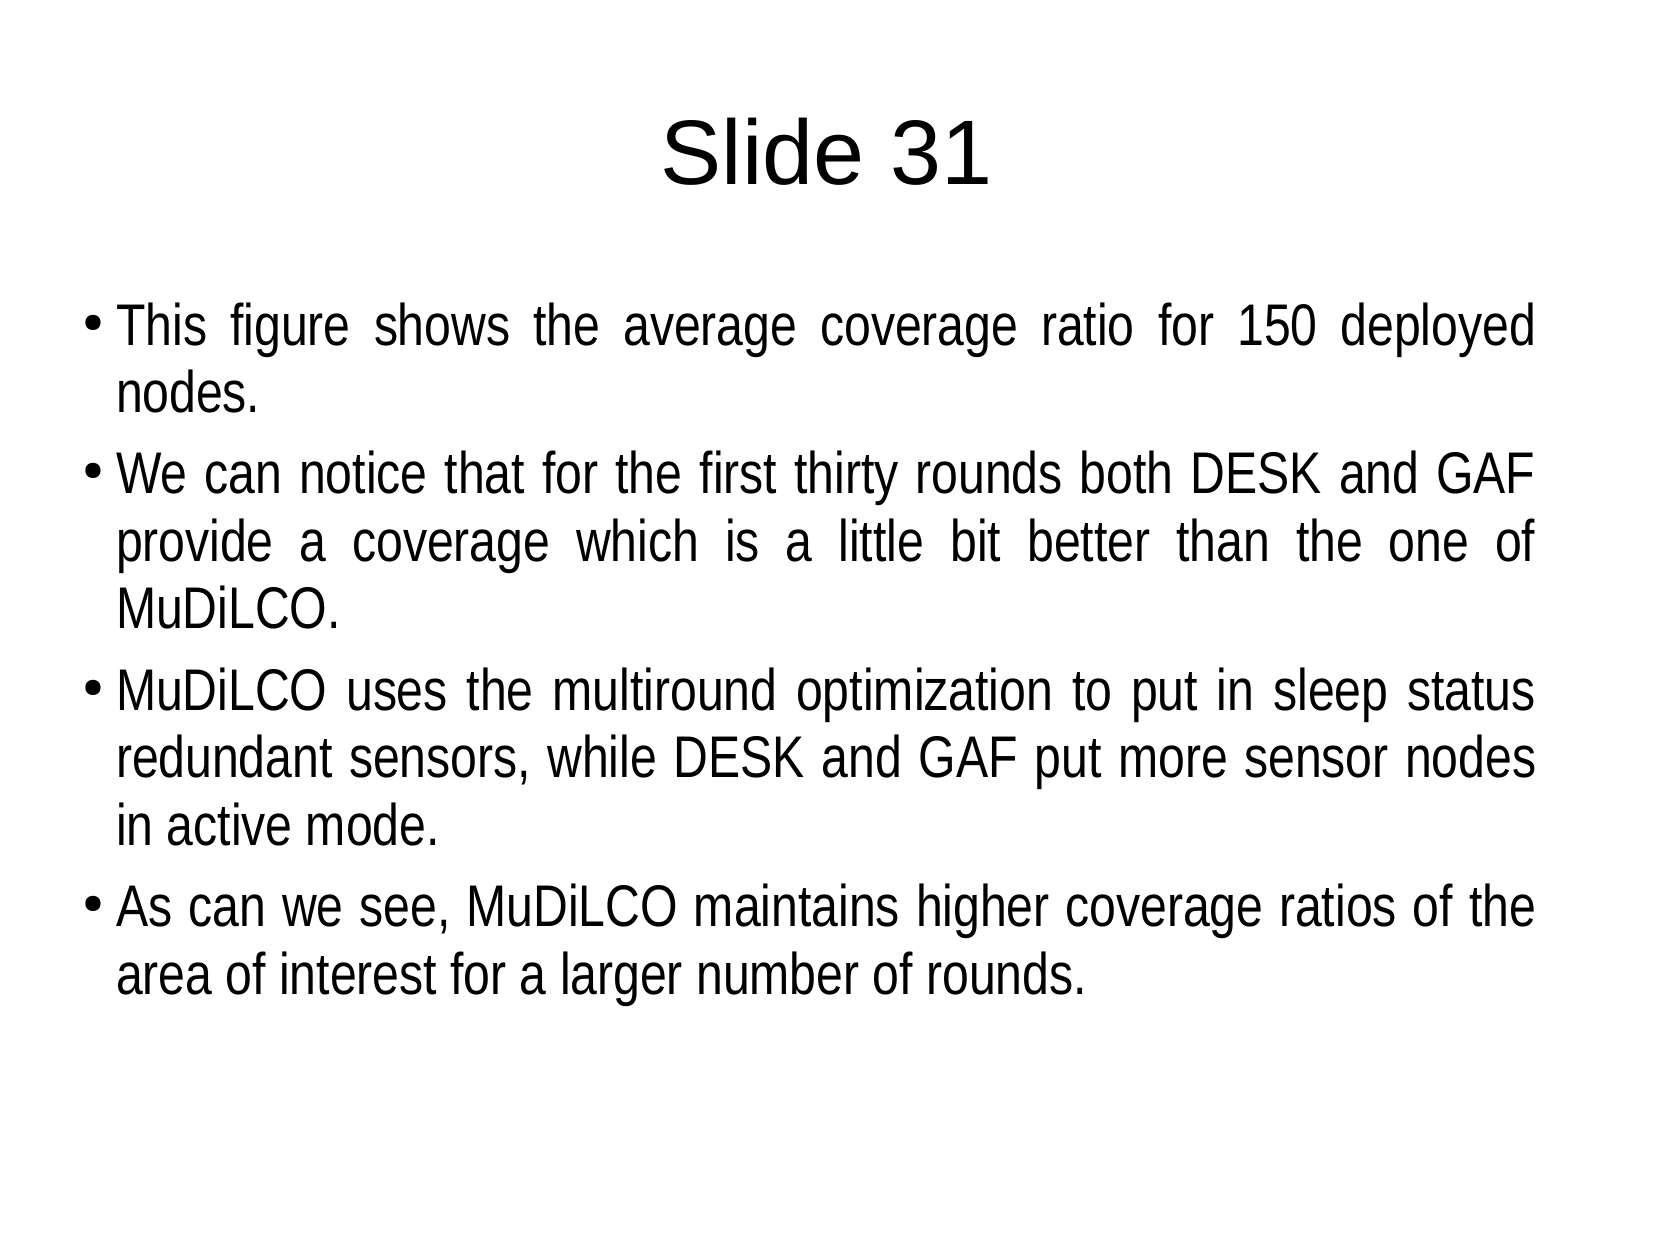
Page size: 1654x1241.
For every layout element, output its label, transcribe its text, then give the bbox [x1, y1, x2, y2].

title Slide 31 [82, 49, 1571, 257]
list This figure shows the average coverage ratio for 150 deployed nodes. We can notice that for the first thirty rounds both DESK and GAF provide a coverage which is a little bit better than the one of MuDiLCO. MuDiLCO uses the multiround optimization to put in sleep status redundant sensors, while DESK and GAF put more sensor nodes in active mode. As can we see, MuDiLCO maintains higher coverage ratios of the area of interest for a larger number of rounds. [82, 290, 1538, 1010]
